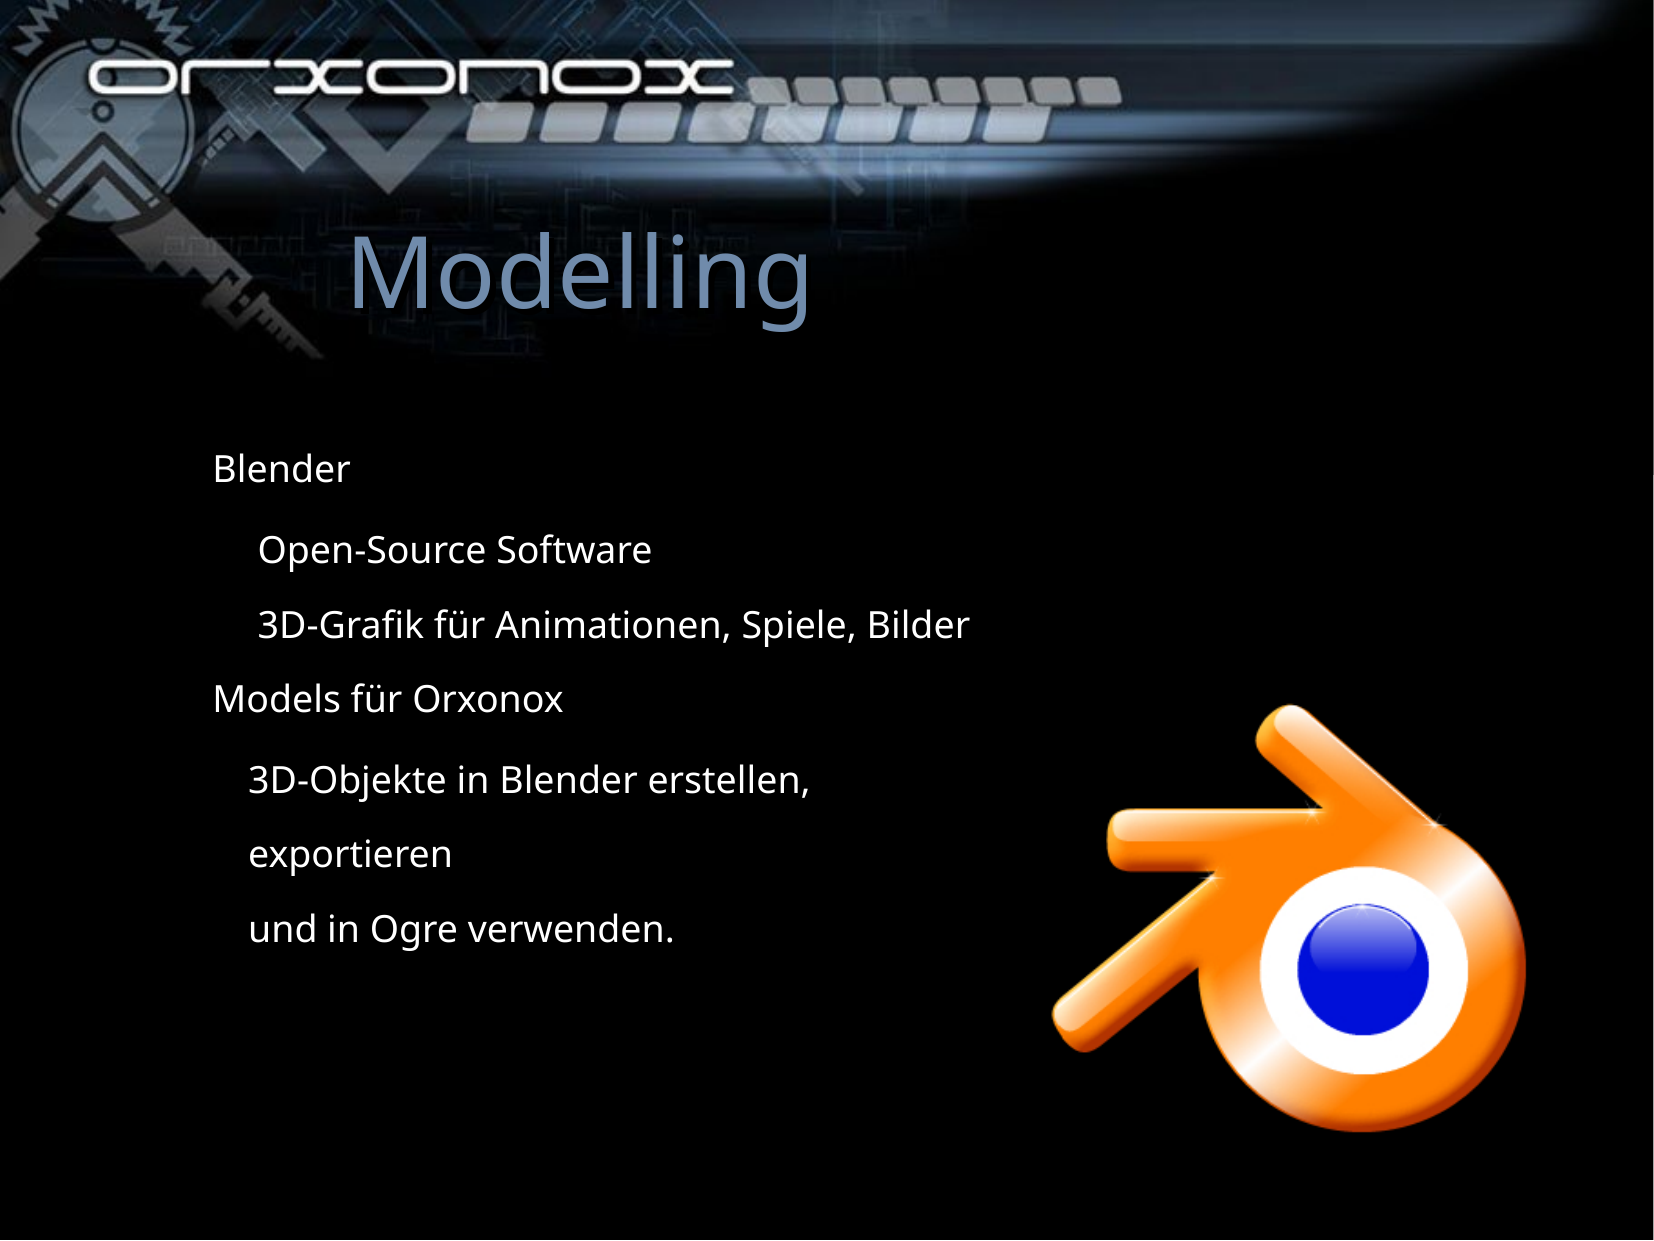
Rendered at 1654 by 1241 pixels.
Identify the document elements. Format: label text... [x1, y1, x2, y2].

list Blender Open-Source Software 3D-Grafik für Animationen, Spiele, Bilder Models für Orxonox 3D-Objekte in Blender erstellen, exportieren und in Ogre verwenden. [177, 442, 1182, 1094]
picture [1033, 679, 1534, 1148]
text_box Modelling [330, 194, 1306, 326]
picture [0, 0, 1654, 475]
